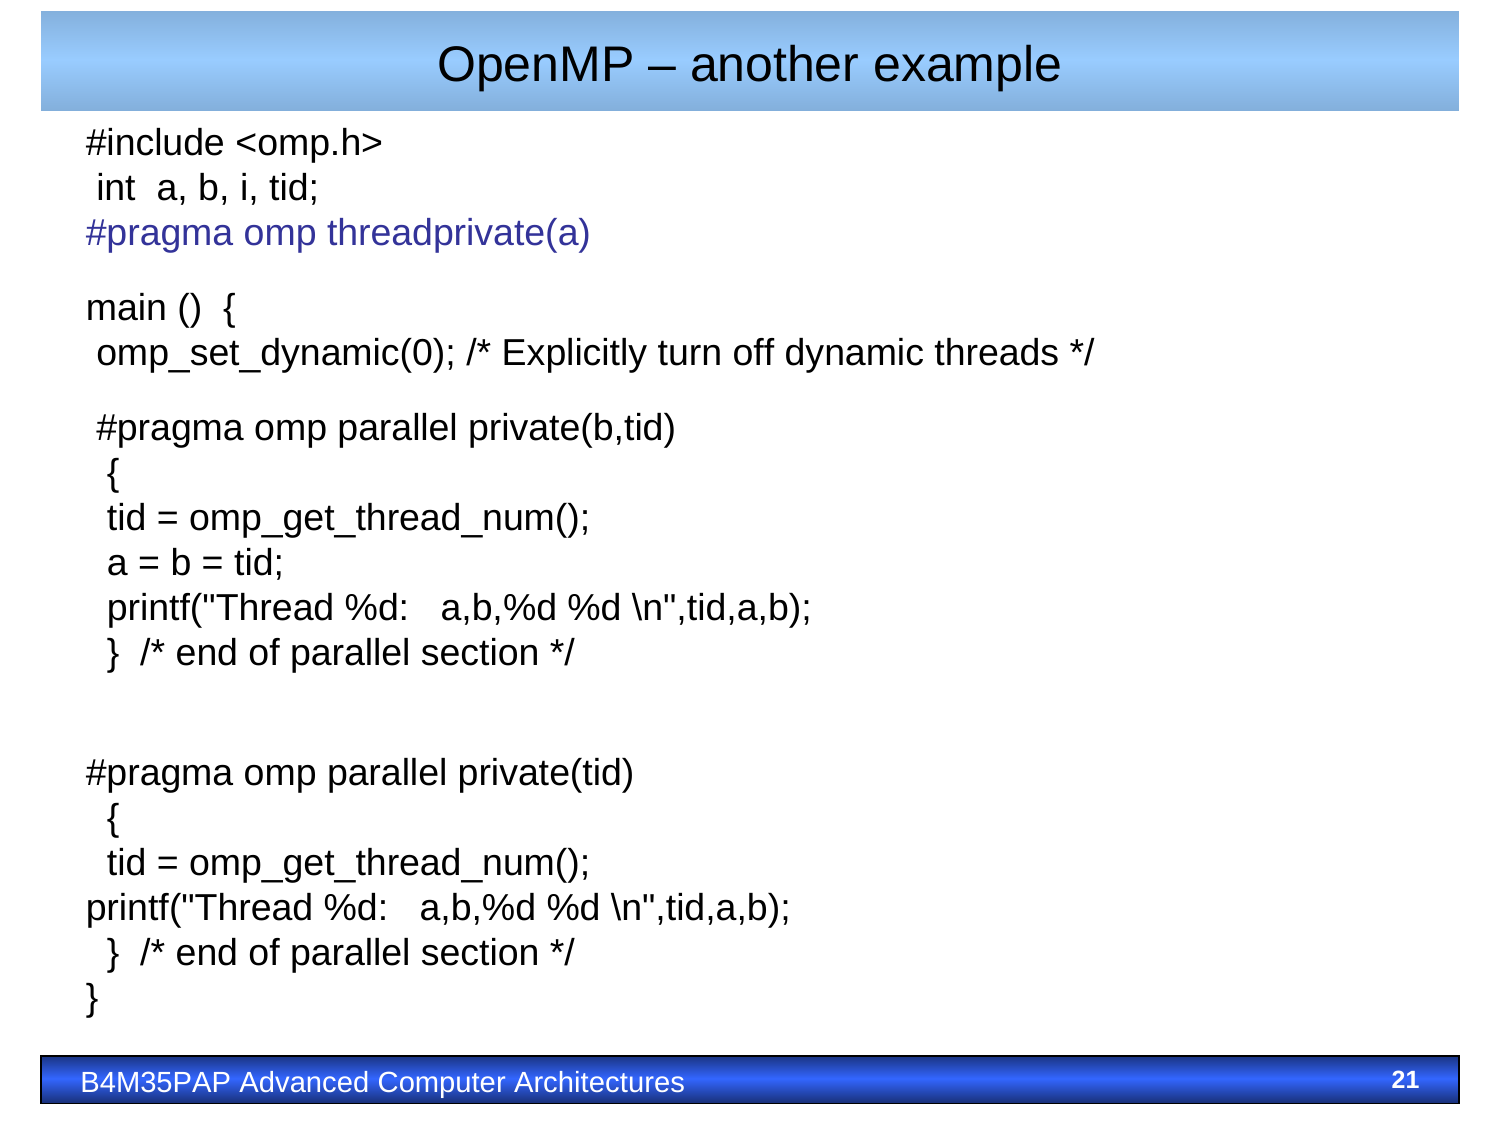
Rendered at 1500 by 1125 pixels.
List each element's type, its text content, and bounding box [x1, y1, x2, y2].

list #include <omp.h> int a, b, i, tid; #pragma omp threadprivate(a) main () { omp_set_dynamic(0); /* Explicitly turn off dynamic threads */ #pragma omp parallel private(b,tid) { tid = omp_get_thread_num(); a = b = tid; printf("Thread %d: a,b,%d %d \n",tid,a,b); } /* end of parallel section */ #pragma omp parallel private(tid) { tid = omp_get_thread_num(); printf("Thread %d: a,b,%d %d \n",tid,a,b); } /* end of parallel section */ } [64, 110, 1436, 1000]
title OpenMP – another example [41, 11, 1459, 111]
